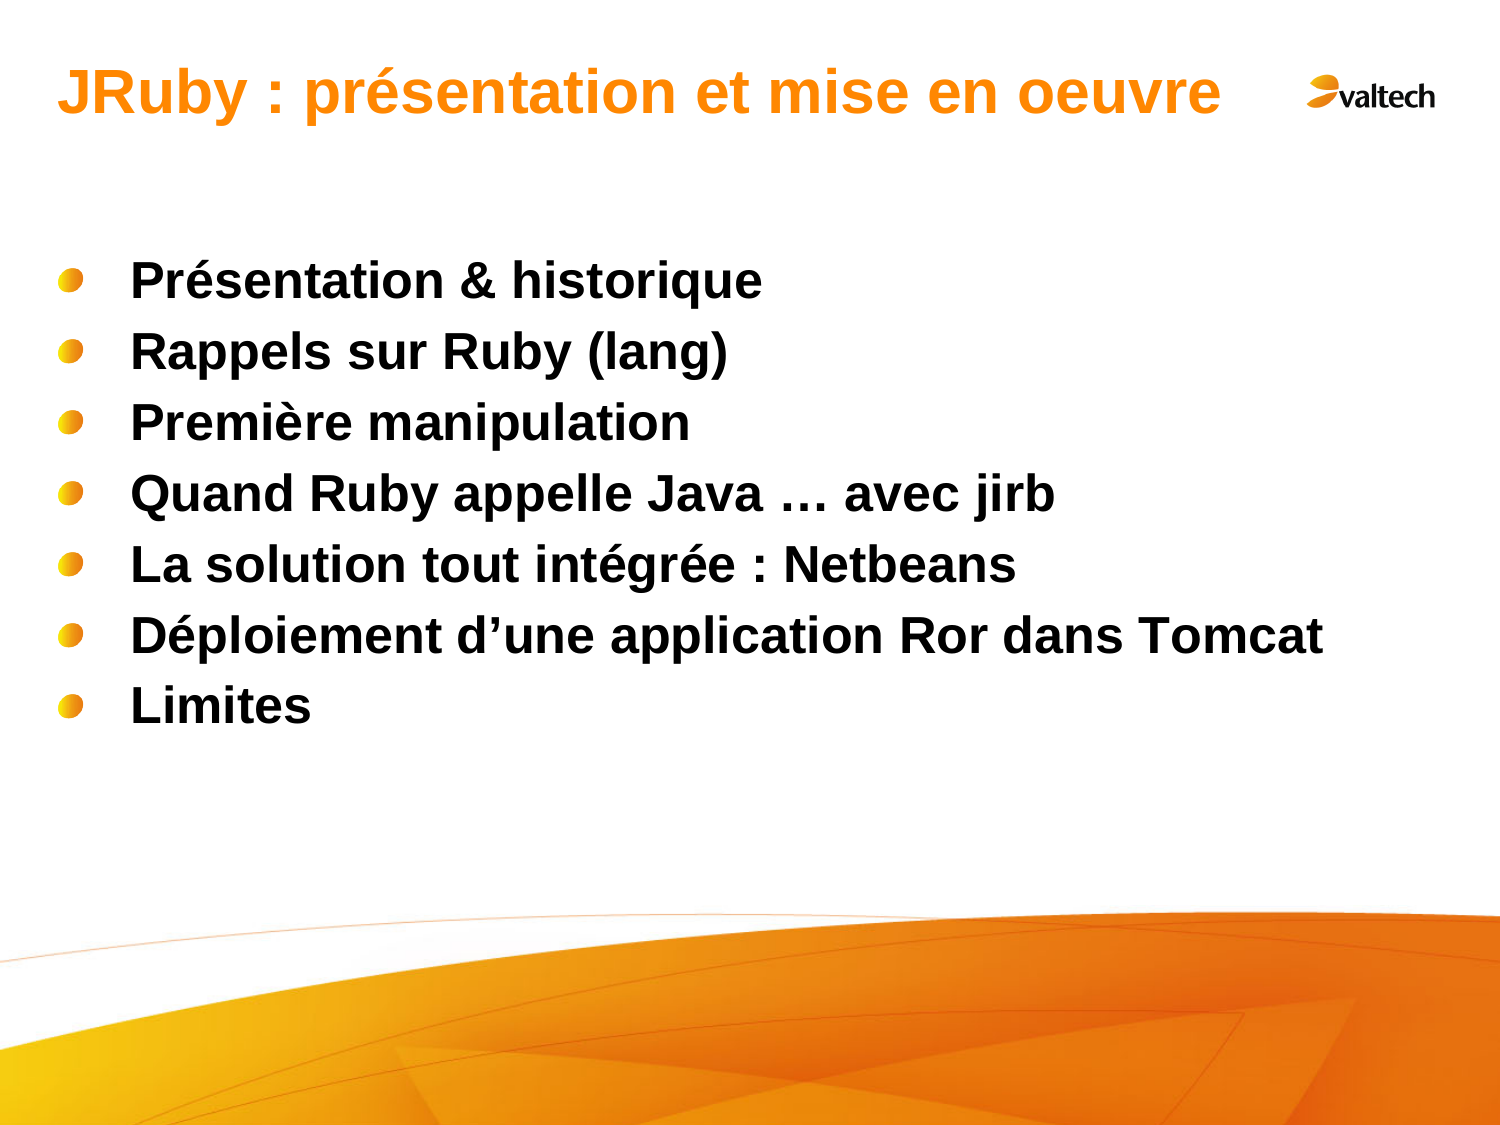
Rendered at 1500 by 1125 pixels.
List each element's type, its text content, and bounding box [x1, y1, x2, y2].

title JRuby : présentation et mise en oeuvre [56, 49, 1293, 219]
picture [1305, 73, 1436, 109]
picture [0, 905, 1500, 1125]
list Présentation & historique Rappels sur Ruby (lang) Première manipulation Quand Ruby appelle Java … avec jirb La solution tout intégrée : Netbeans Déploiement d’une application Ror dans Tomcat Limites [57, 243, 1388, 1024]
